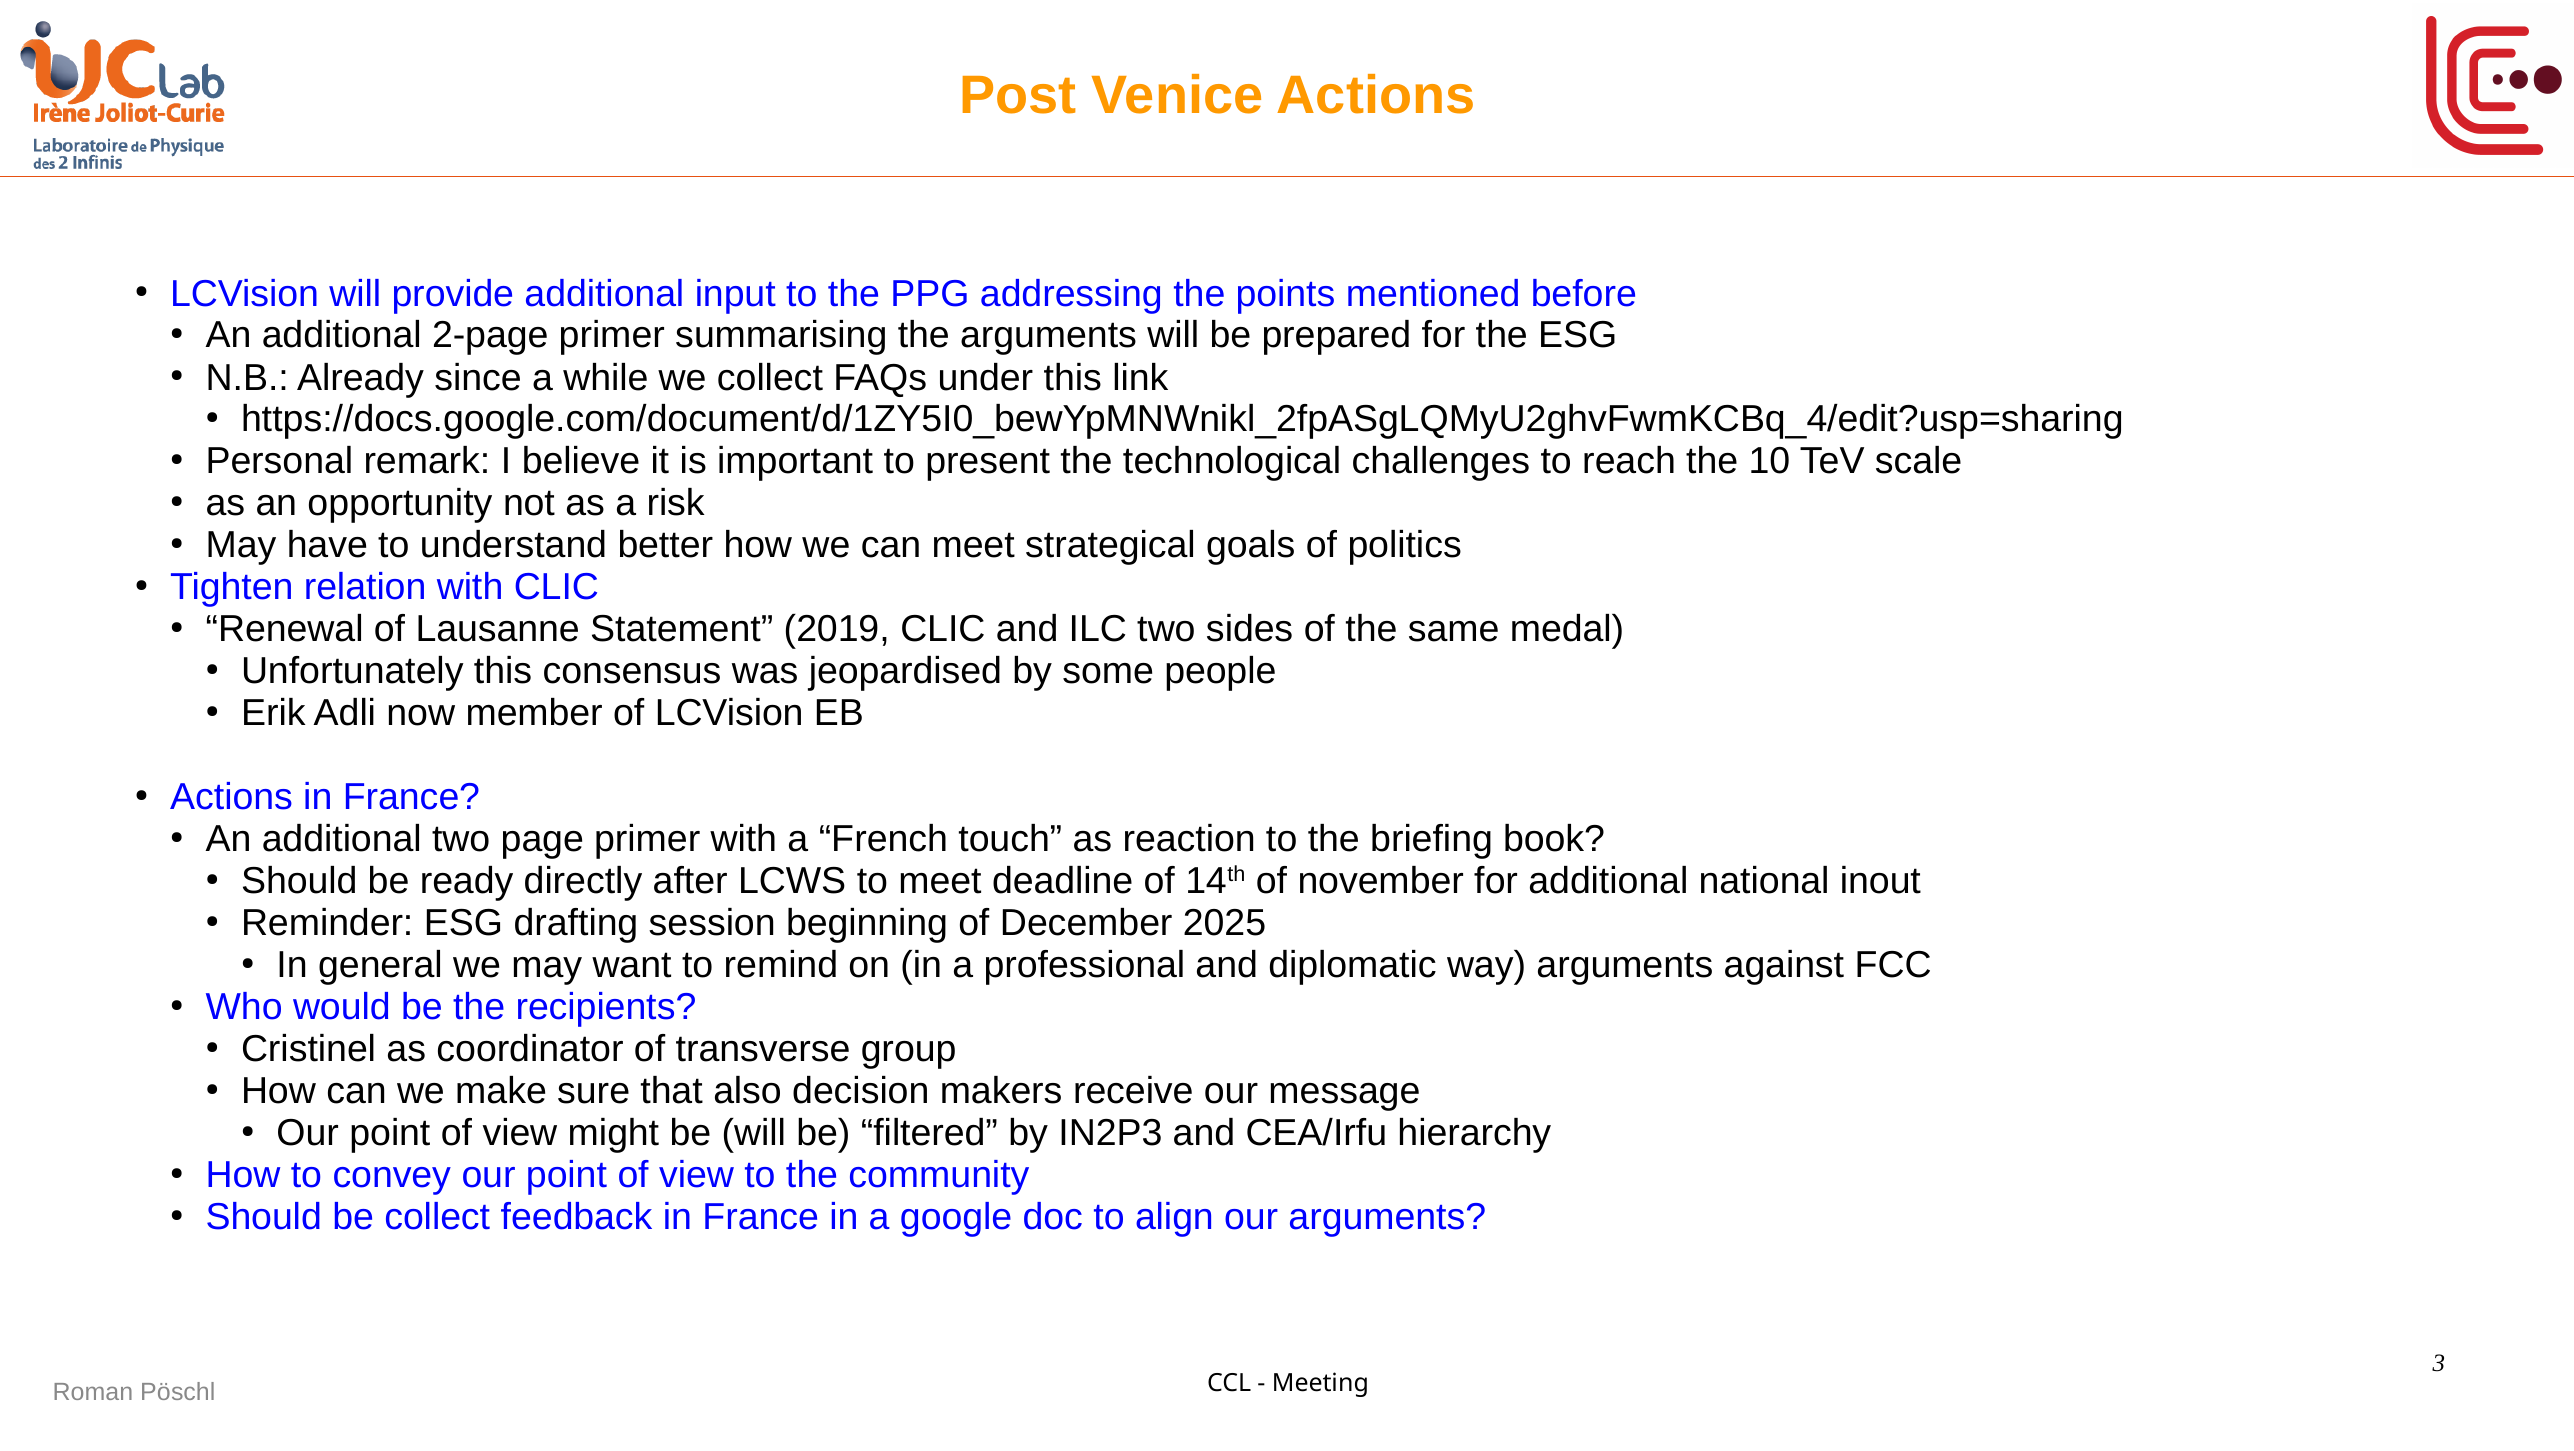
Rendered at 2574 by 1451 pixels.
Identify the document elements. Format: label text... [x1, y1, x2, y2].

picture [4, 5, 240, 184]
title Post Venice Actions [67, 29, 2384, 159]
picture [2412, 3, 2574, 168]
text_box LCVision will provide additional input to the PPG addressing the points mentioned before An additional 2-page primer summarising the arguments will be prepared for the ESG N.B.: Already since a while we collect FAQs under this link https://docs.google.com/document/d/1ZY5I0_bewYpMNWnikl_2fpASgLQMyU2ghvFwmKCBq_4/edit?usp=sharing Personal remark: I believe it is important to present the technological challenges to reach the 10 TeV scale as an opportunity not as a risk May have to understand better how we can meet strategical goals of politics Tighten relation with CLIC “Renewal of Lausanne Statement” (2019, CLIC and ILC two sides of the same medal) Unfortunately this consensus was jeopardised by some people Erik Adli now member of LCVision EB Actions in France? An additional two page primer with a “French touch” as reaction to the briefing book? Should be ready directly after LCWS to meet deadline of 14th of november for additional national inout Reminder: ESG drafting session beginning of December 2025 In general we may want to remind on (in a professional and diplomatic way) arguments against FCC Who would be the recipients? Cristinel as coordinator of transverse group How can we make sure that also decision makers receive our message Our point of view might be (will be) “filtered” by IN2P3 and CEA/Irfu hierarchy How to convey our point of view to the community Should be collect feedback in France in a google doc to align our arguments? [120, 264, 2143, 1330]
